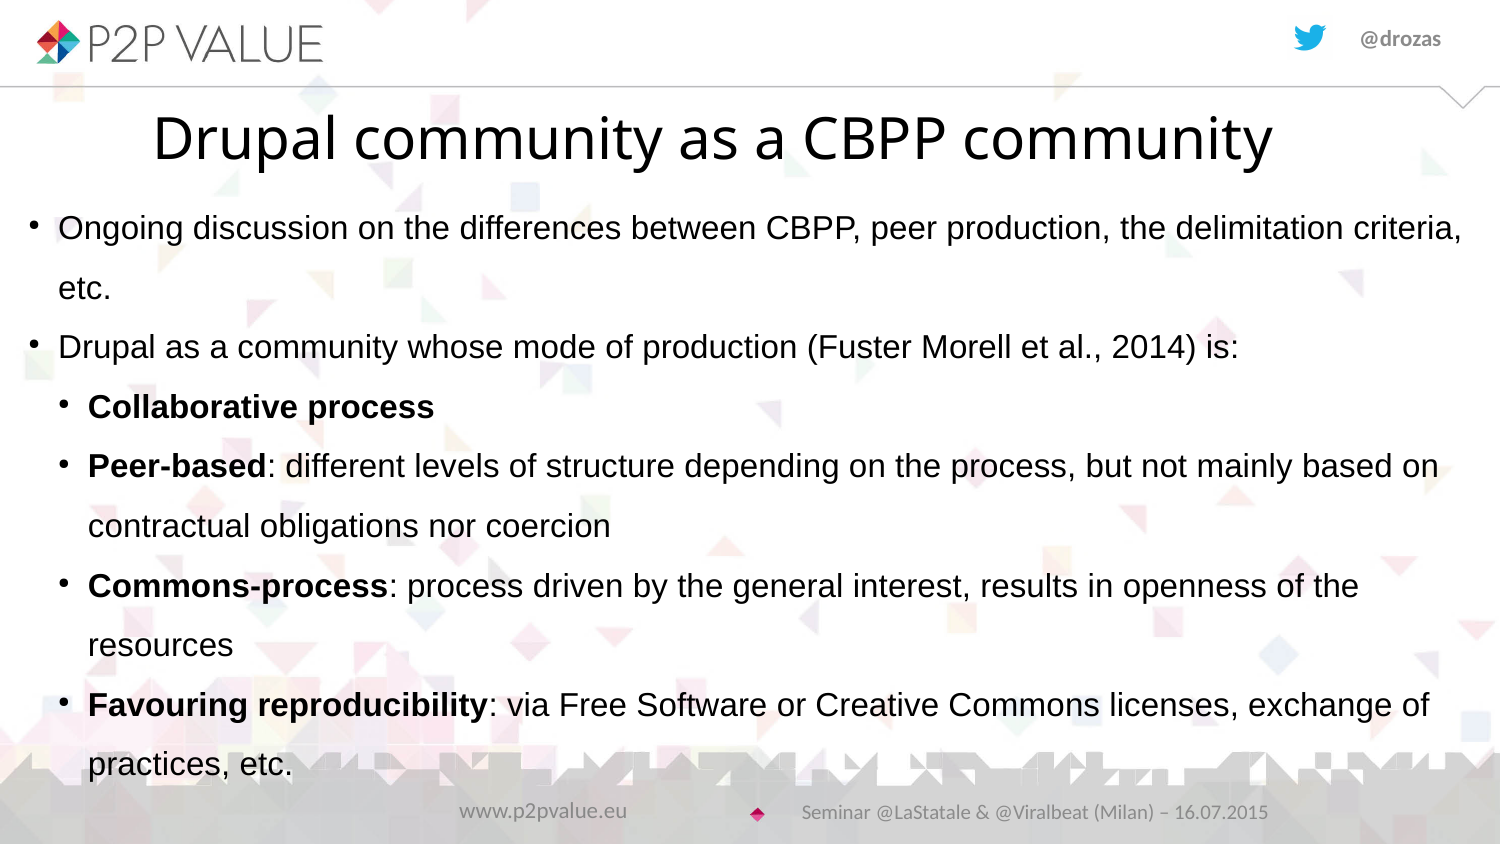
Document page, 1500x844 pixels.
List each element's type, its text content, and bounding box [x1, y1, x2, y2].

text_box @drozas [1333, 15, 1455, 60]
text_box www.p2pvalue.eu [453, 789, 672, 829]
subtitle Ongoing discussion on the differences between CBPP, peer production, the delimitation criteria, etc. Drupal as a community whose mode of production (Fuster Morell et al., 2014) is: Collaborative process Peer-based: different levels of structure depending on the process, but not mainly based on contractual obligations nor coercion Commons-process: process driven by the general interest, results in openness of the resources Favouring reproducibility: via Free Software or Creative Commons licenses, exchange of practices, etc. [15, 180, 1496, 796]
picture [0, 0, 1500, 844]
text_box Seminar @LaStatale & @Viralbeat (Milan) – 16.07.2015 [788, 788, 1481, 834]
title Drupal community as a CBPP community [60, 92, 1366, 180]
